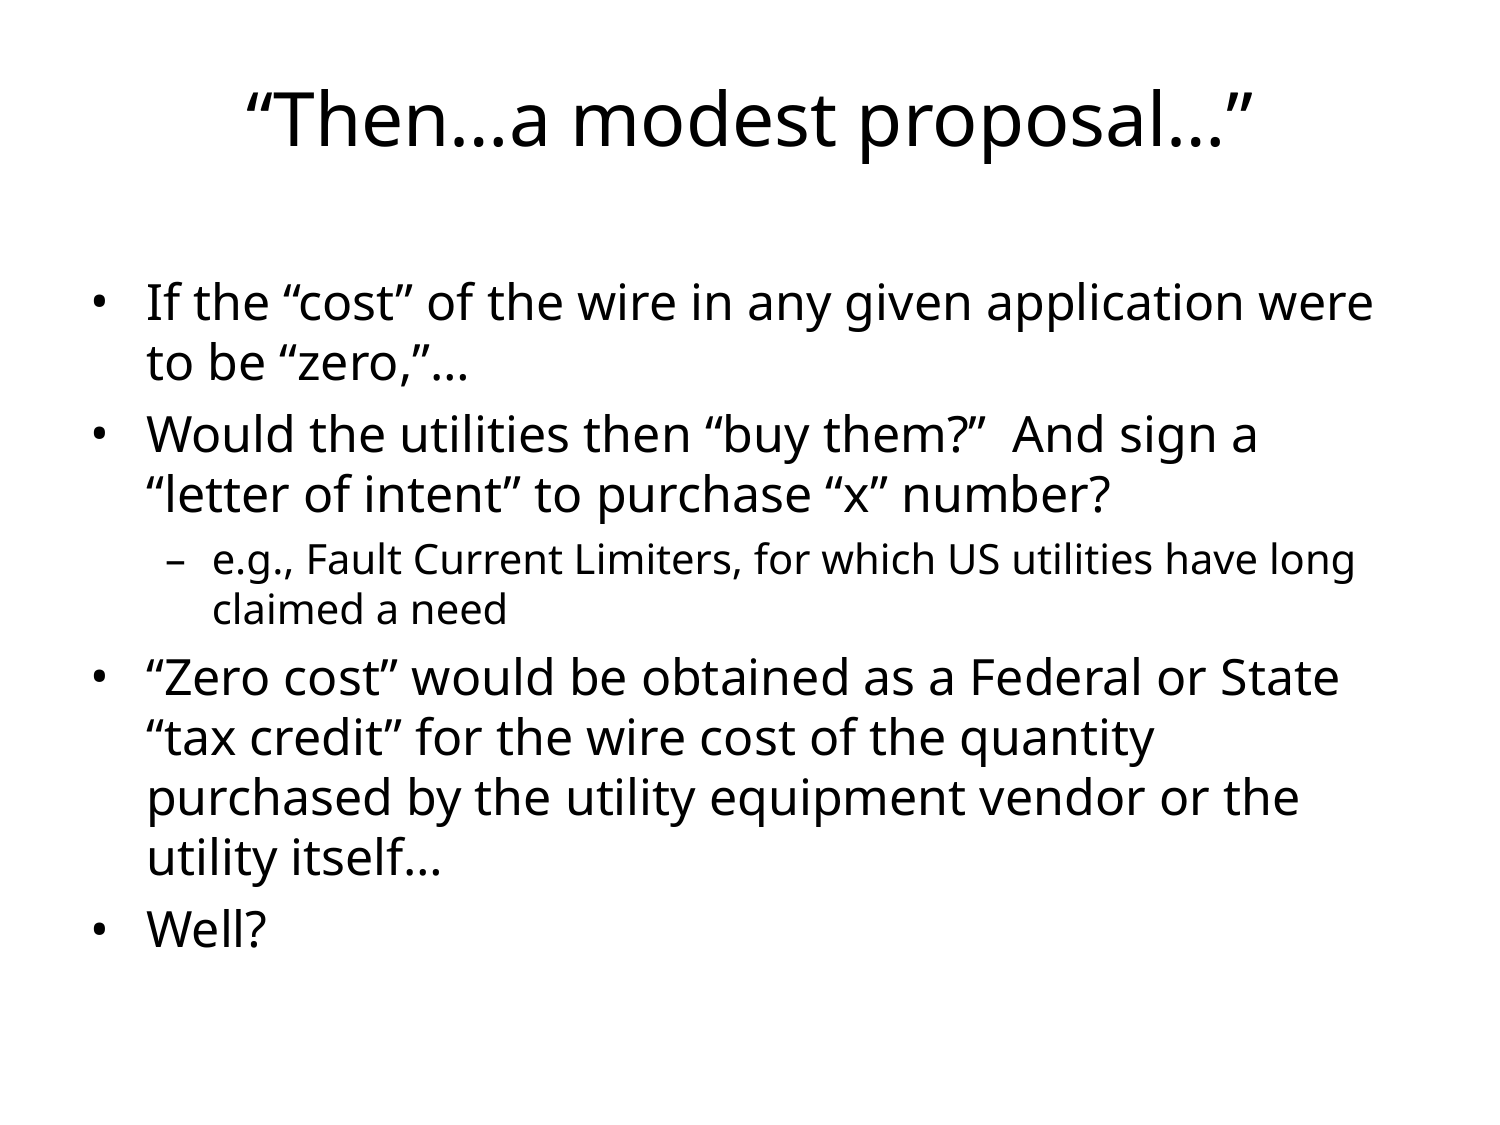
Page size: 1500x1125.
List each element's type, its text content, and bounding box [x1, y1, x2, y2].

title “Then…a modest proposal…” [75, 45, 1426, 188]
list If the “cost” of the wire in any given application were to be “zero,”… Would the utilities then “buy them?” And sign a “letter of intent” to purchase “x” number? e.g., Fault Current Limiters, for which US utilities have long claimed a need “Zero cost” would be obtained as a Federal or State “tax credit” for the wire cost of the quantity purchased by the utility equipment vendor or the utility itself… Well? [75, 262, 1426, 1006]
